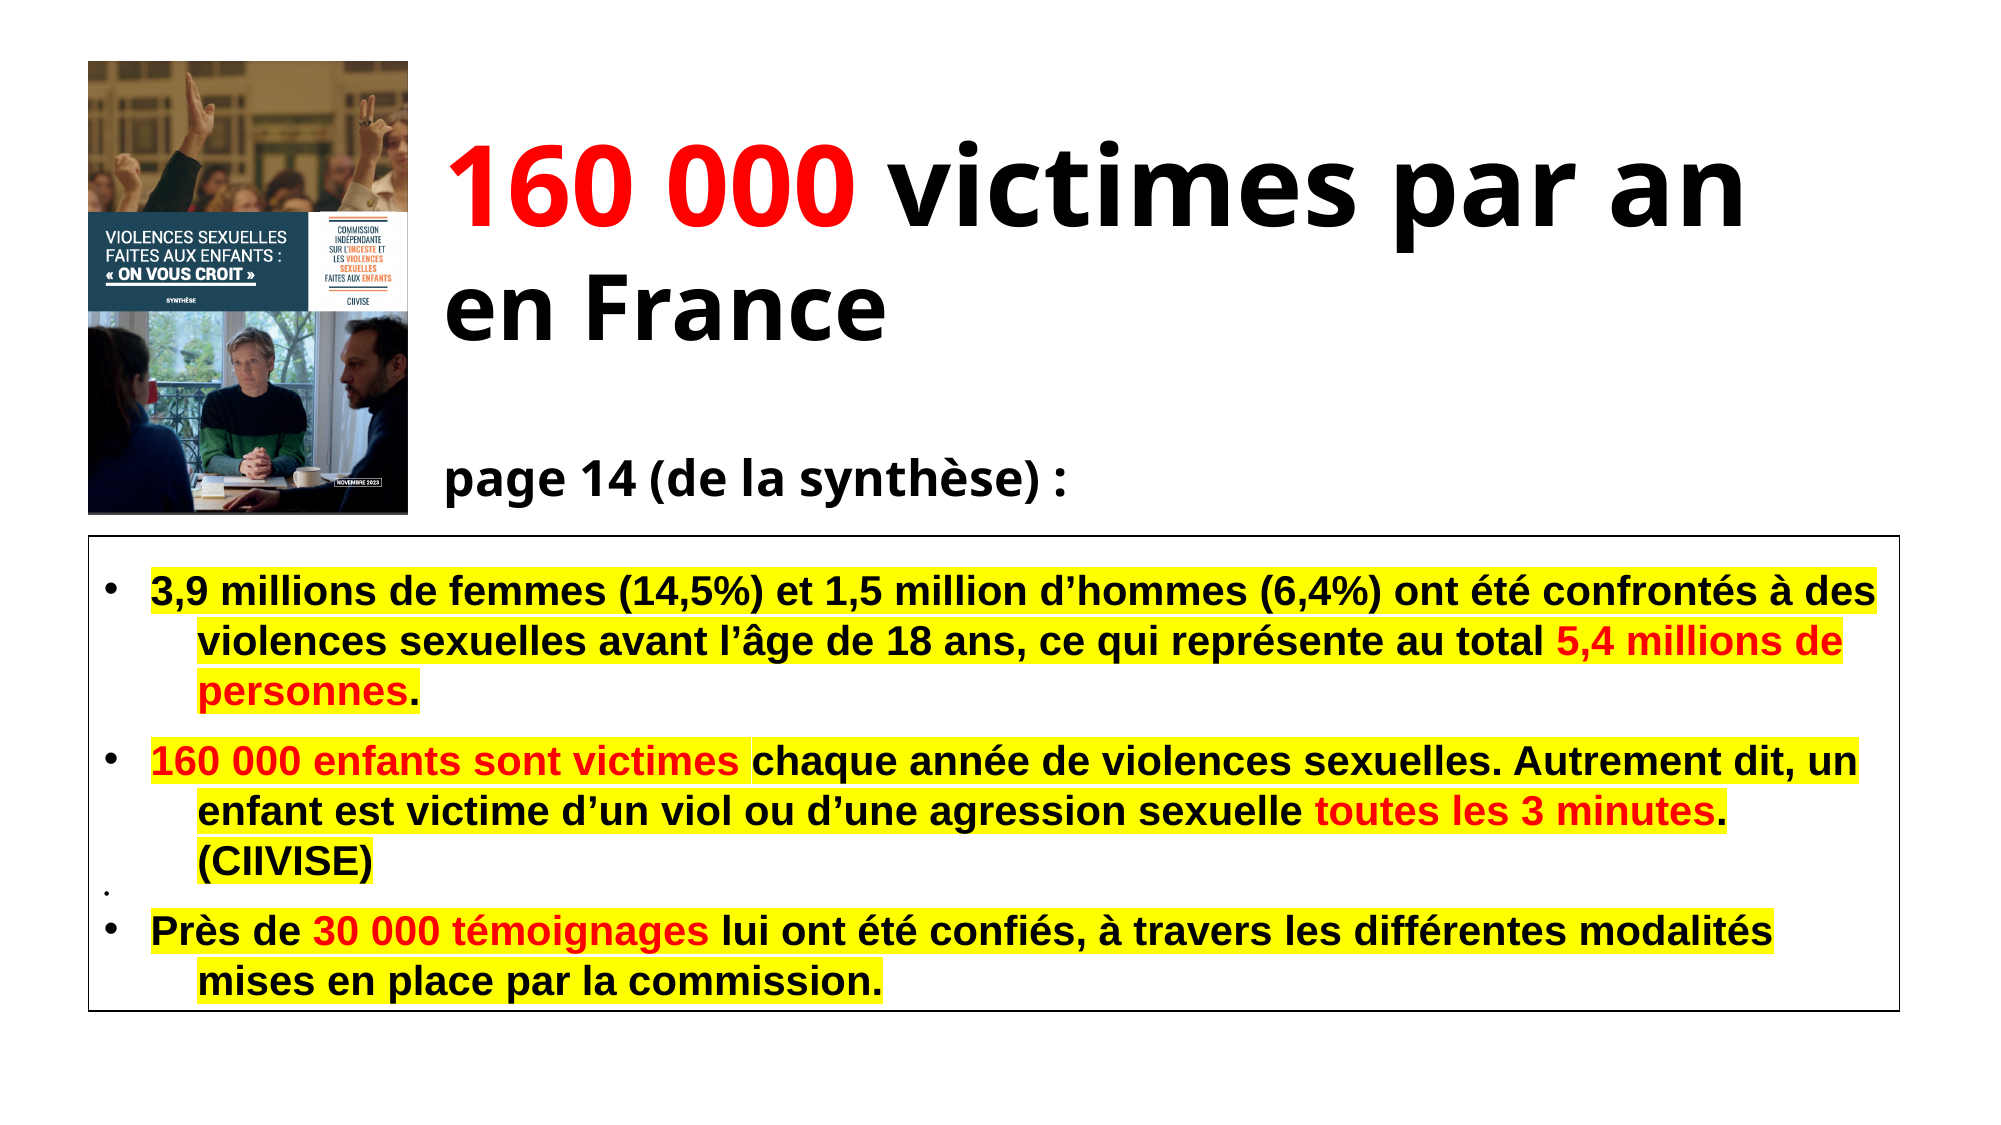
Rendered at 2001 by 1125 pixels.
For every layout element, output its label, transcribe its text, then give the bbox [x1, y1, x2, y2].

text_box 3,9 millions de femmes (14,5%) et 1,5 million d’hommes (6,4%) ont été confrontés à des violences sexuelles avant l’âge de 18 ans, ce qui représente au total 5,4 millions de personnes. 160 000 enfants sont victimes chaque année de violences sexuelles. Autrement dit, un enfant est victime d’un viol ou d’une agression sexuelle toutes les 3 minutes. (CIIVISE) Près de 30 000 témoignages lui ont été confiés, à travers les différentes modalités mises en place par la commission. [88, 535, 1900, 966]
text_box 160 000 victimes par an en France [428, 106, 1805, 369]
text_box page 14 (de la synthèse) : [428, 438, 1190, 515]
picture [88, 61, 408, 515]
